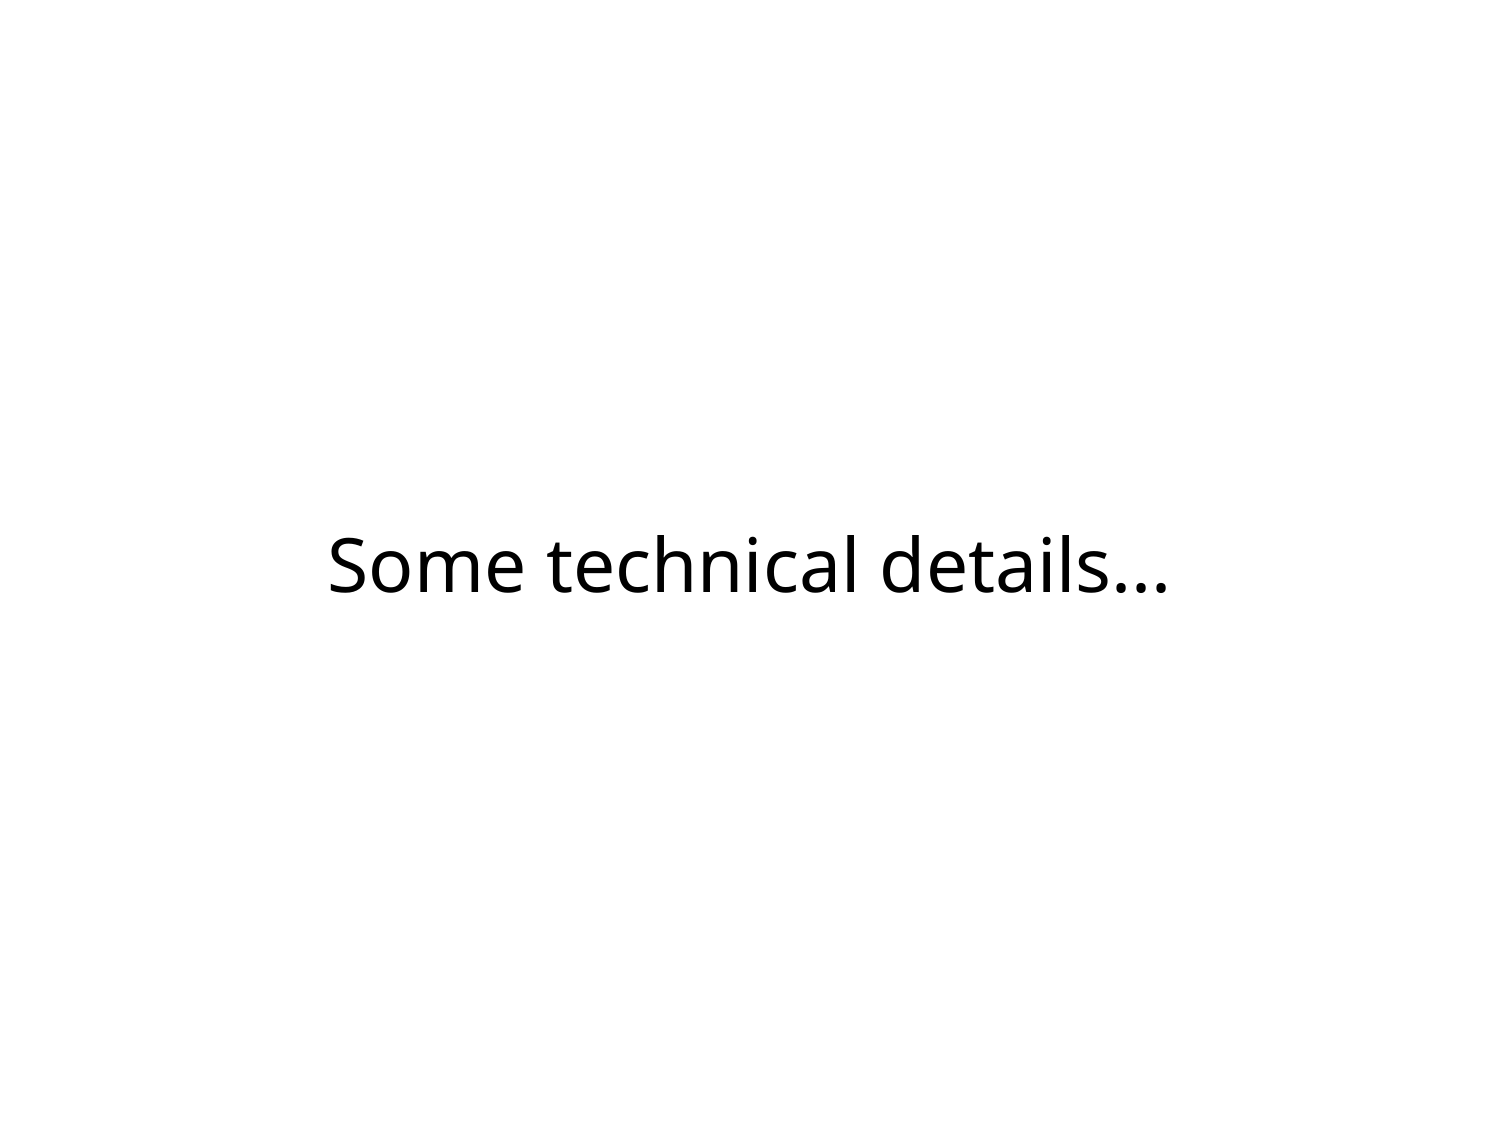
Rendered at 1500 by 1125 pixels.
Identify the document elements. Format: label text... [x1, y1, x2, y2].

title Some technical details... [51, 470, 1449, 655]
